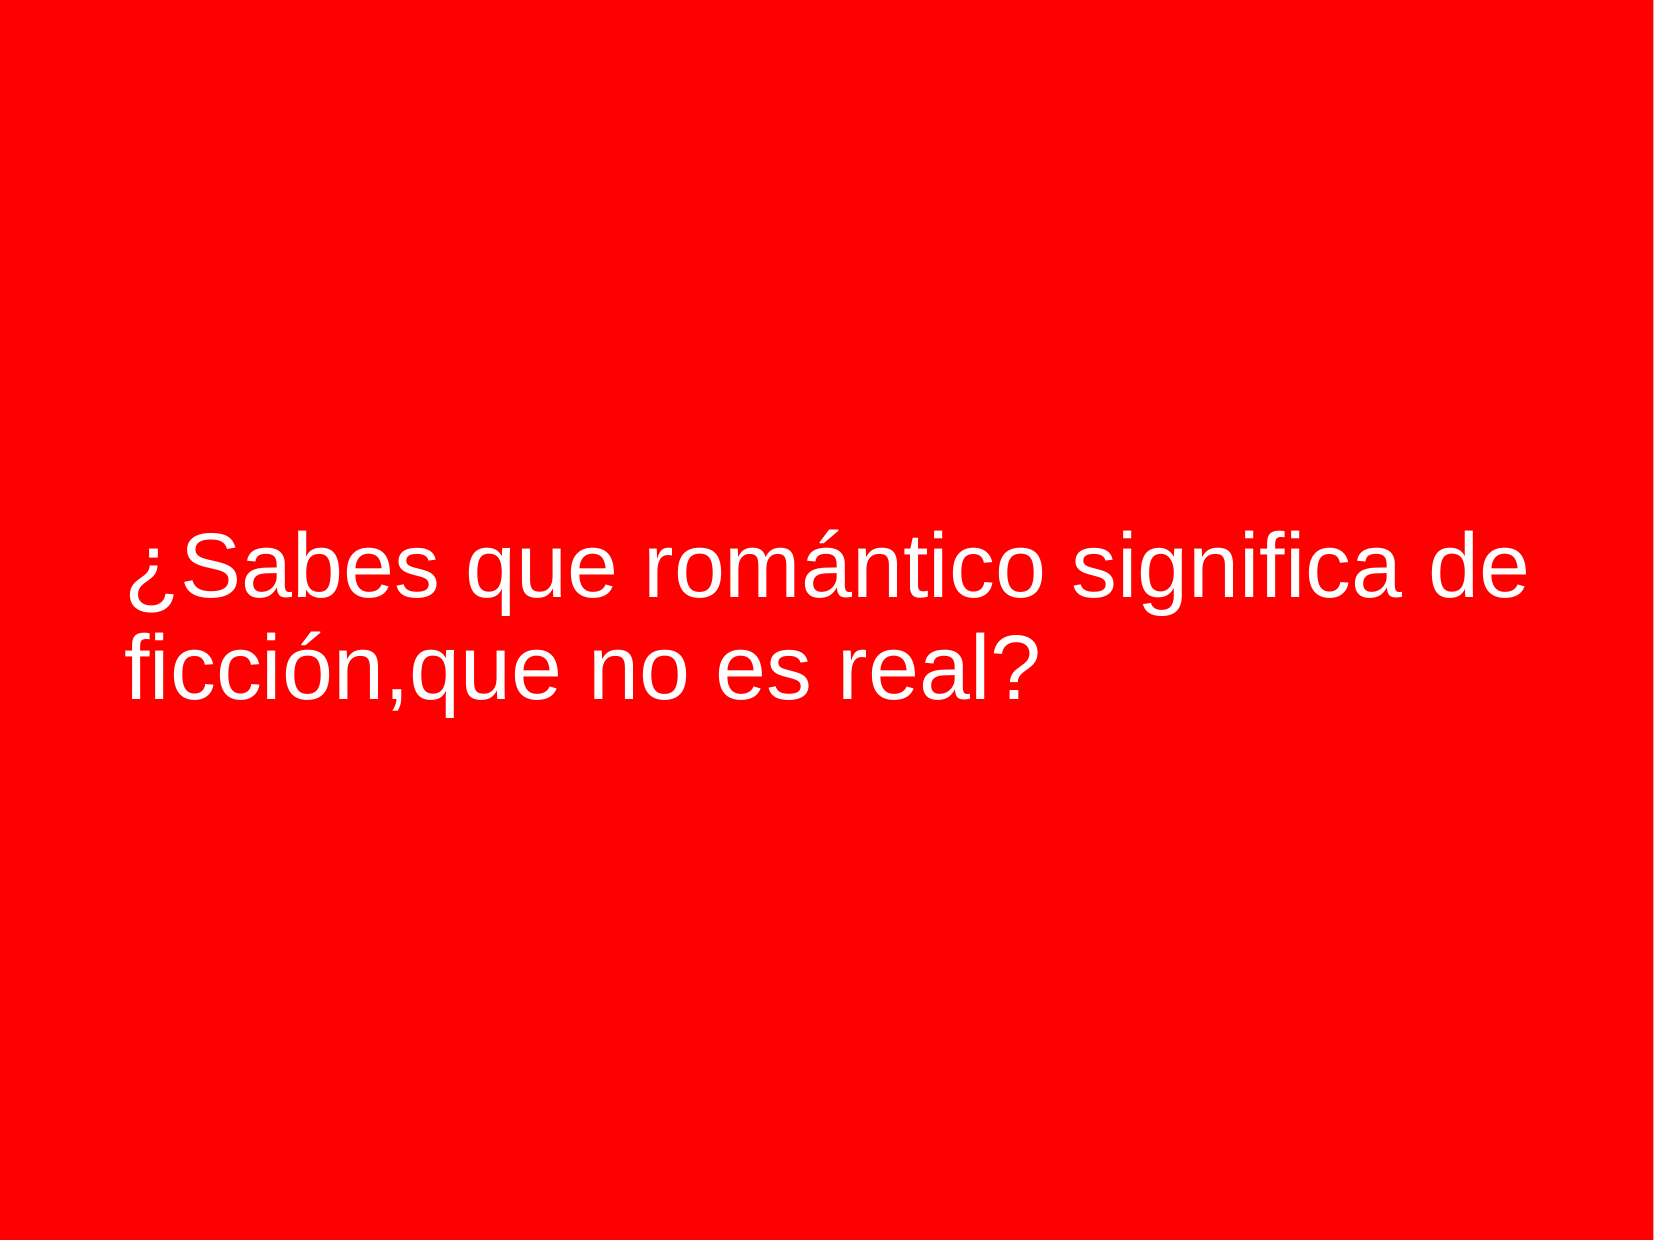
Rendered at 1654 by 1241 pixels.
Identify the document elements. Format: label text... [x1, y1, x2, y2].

text_box ¿Sabes que romántico significa de ficción,que no es real? [109, 507, 1548, 728]
